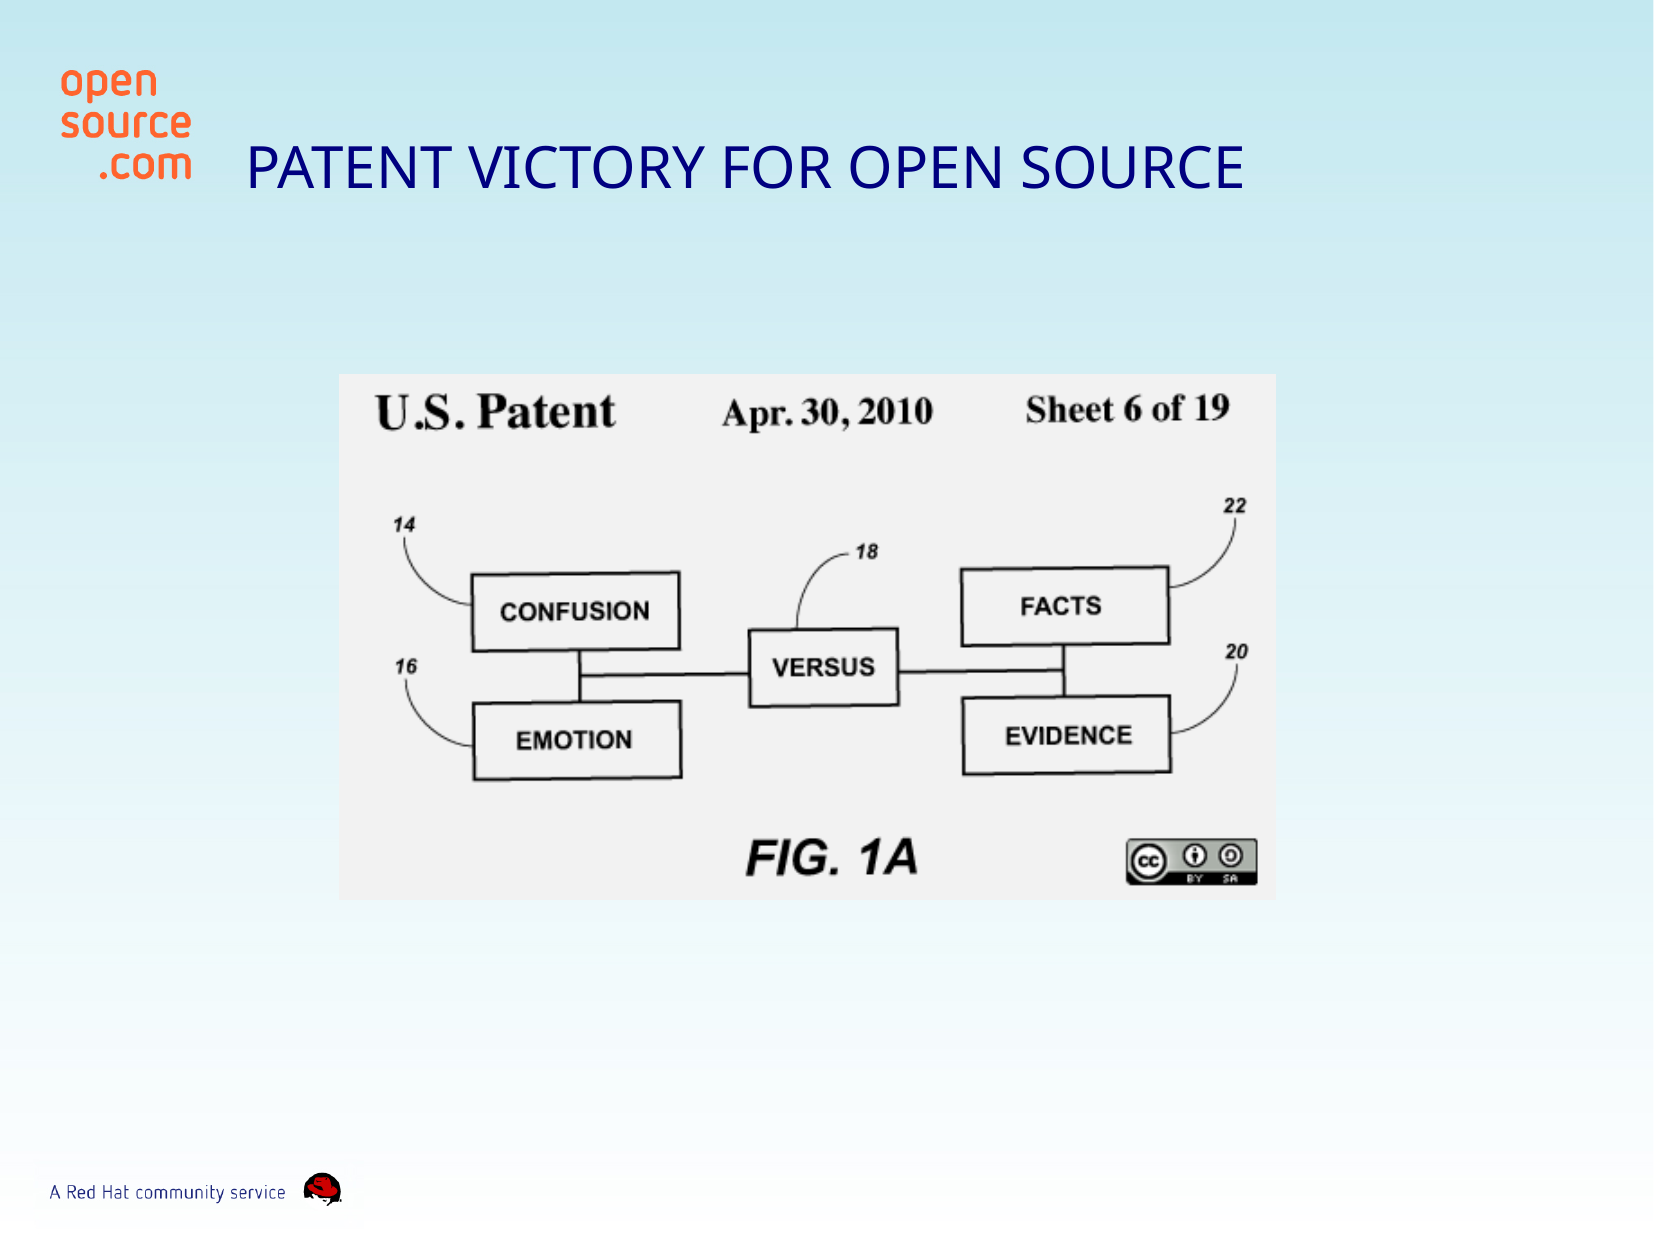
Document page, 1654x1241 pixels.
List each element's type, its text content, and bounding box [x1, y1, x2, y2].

text_box PATENT VICTORY FOR OPEN SOURCE [231, 118, 1570, 202]
picture [0, 0, 1654, 1241]
